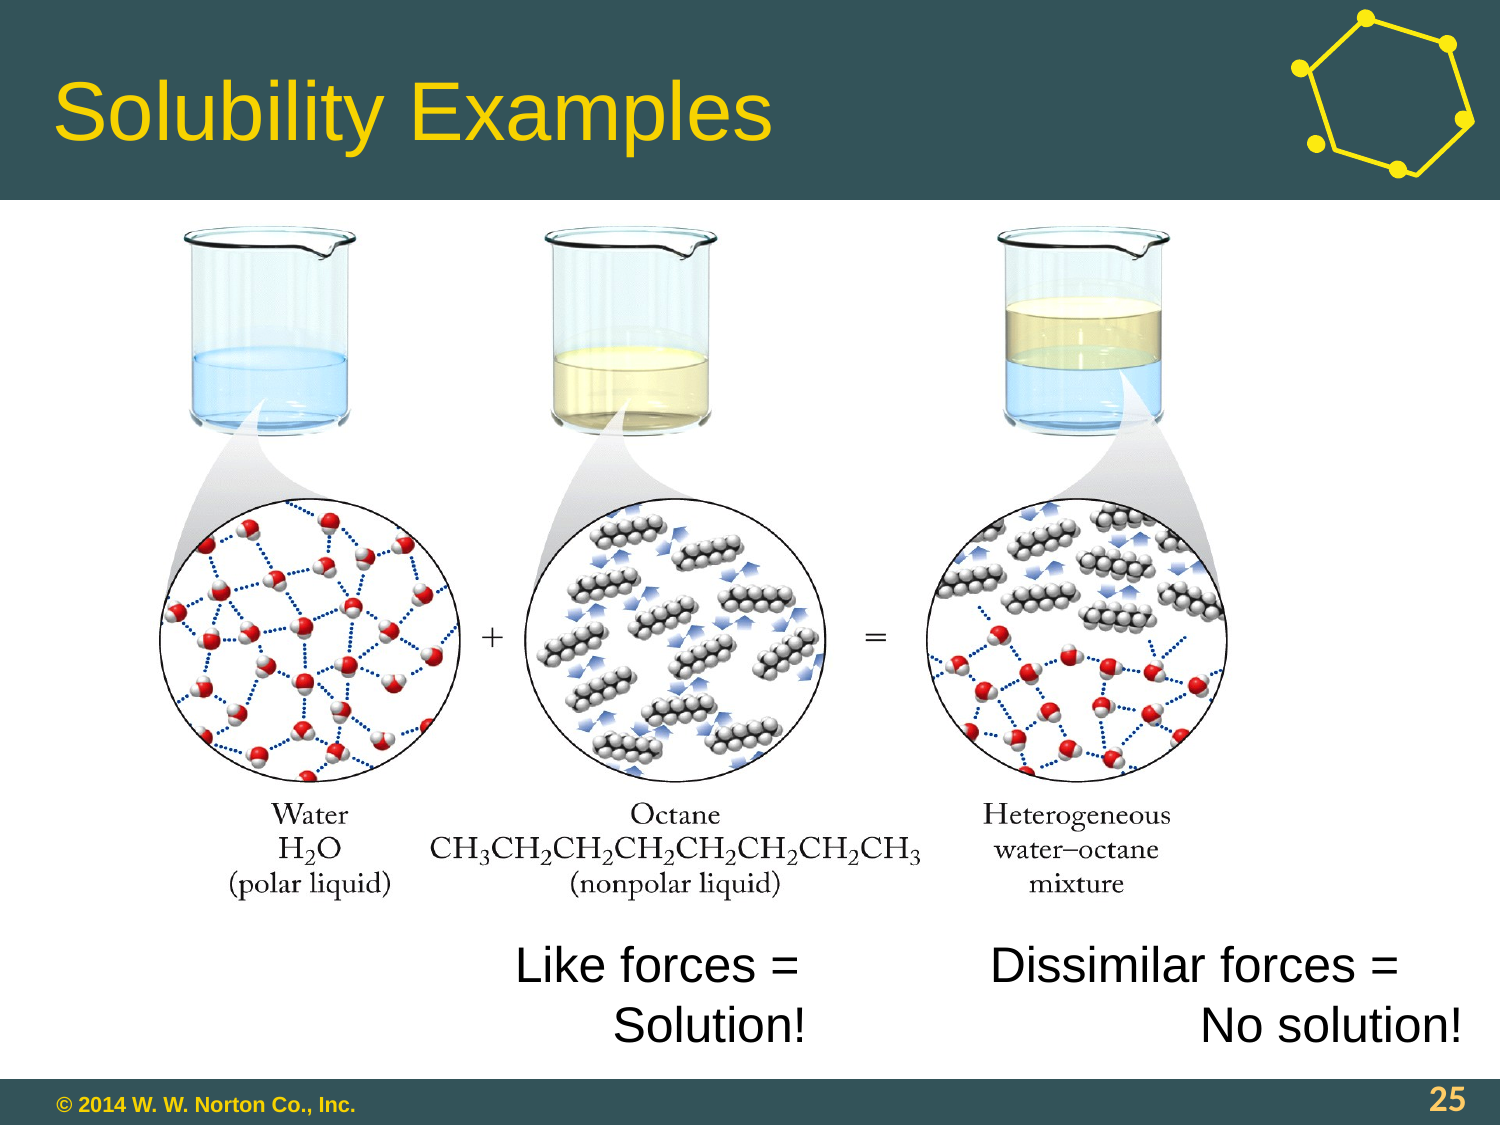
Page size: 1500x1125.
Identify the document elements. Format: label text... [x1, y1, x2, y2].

text_box Like forces = Solution! [499, 924, 863, 1060]
picture [150, 210, 1238, 914]
title Solubility Examples [37, 19, 1118, 195]
slide_number <number> [1412, 1074, 1482, 1119]
text_box Dissimilar forces = No solution! [975, 924, 1500, 1060]
